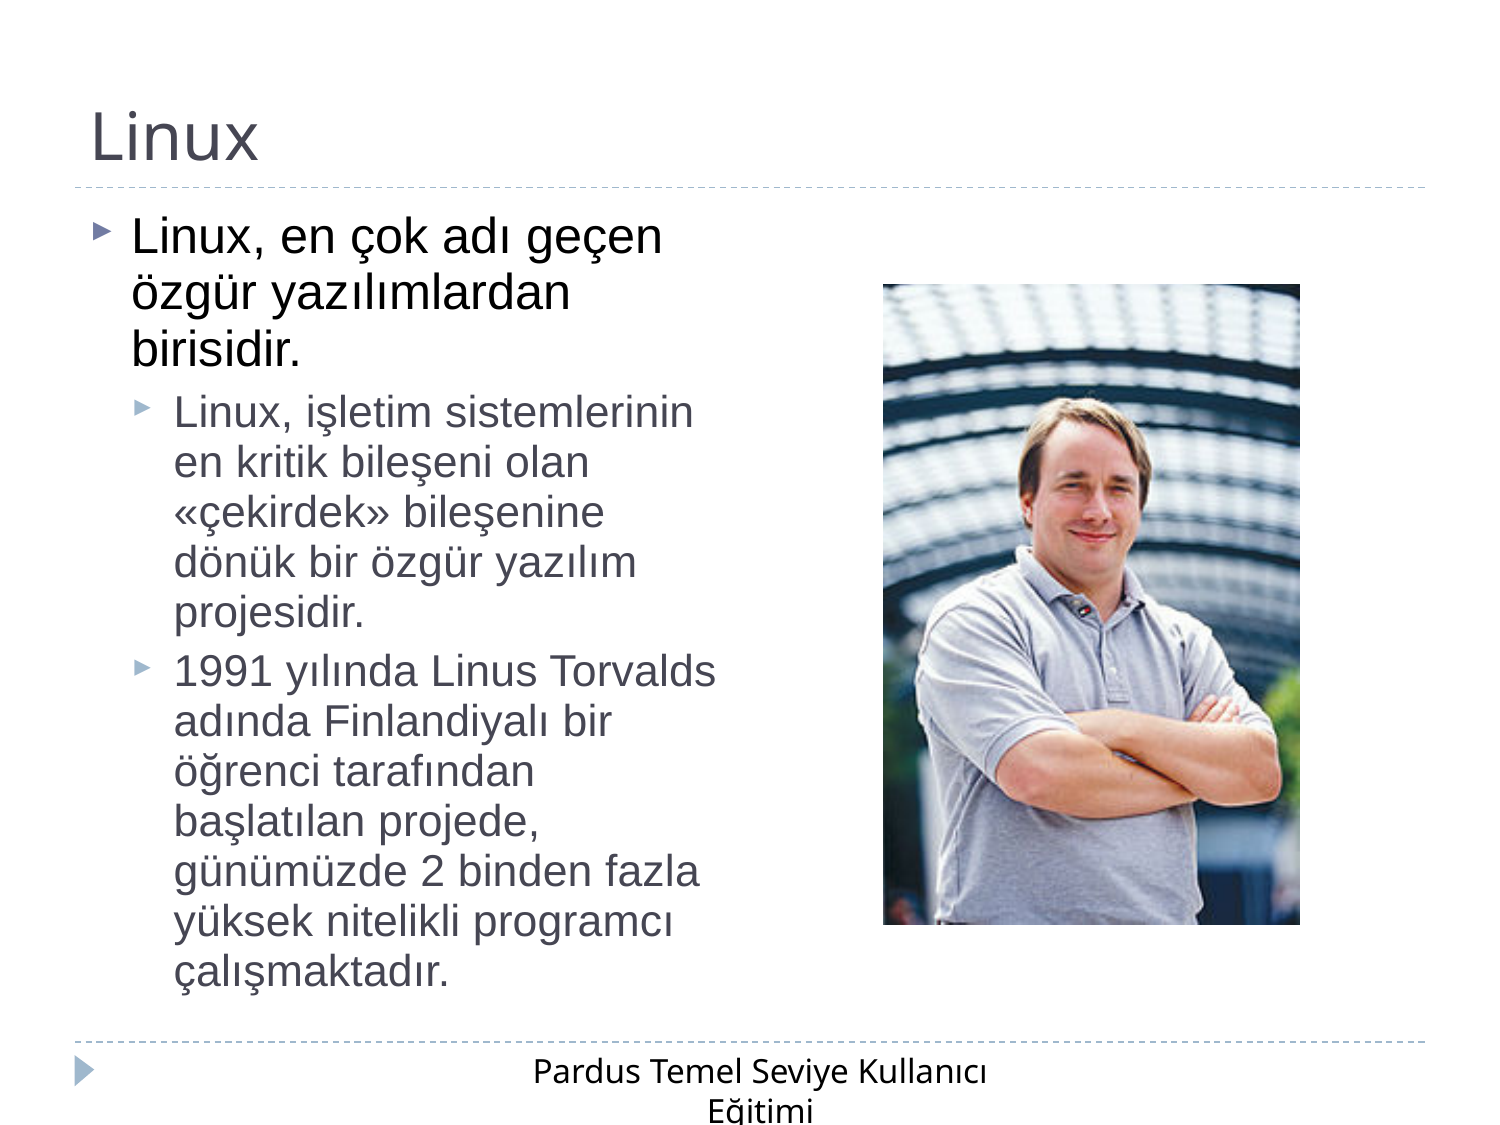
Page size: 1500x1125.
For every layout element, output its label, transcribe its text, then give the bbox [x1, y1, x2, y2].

list Linux, en çok adı geçen özgür yazılımlardan birisidir. Linux, işletim sistemlerinin en kritik bileşeni olan «çekirdek» bileşenine dönük bir özgür yazılım projesidir. 1991 yılında Linus Torvalds adında Finlandiyalı bir öğrenci tarafından başlatılan projede, günümüzde 2 binden fazla yüksek nitelikli programcı çalışmaktadır. [75, 200, 738, 1010]
title Linux [75, 37, 1425, 188]
picture [883, 284, 1300, 925]
